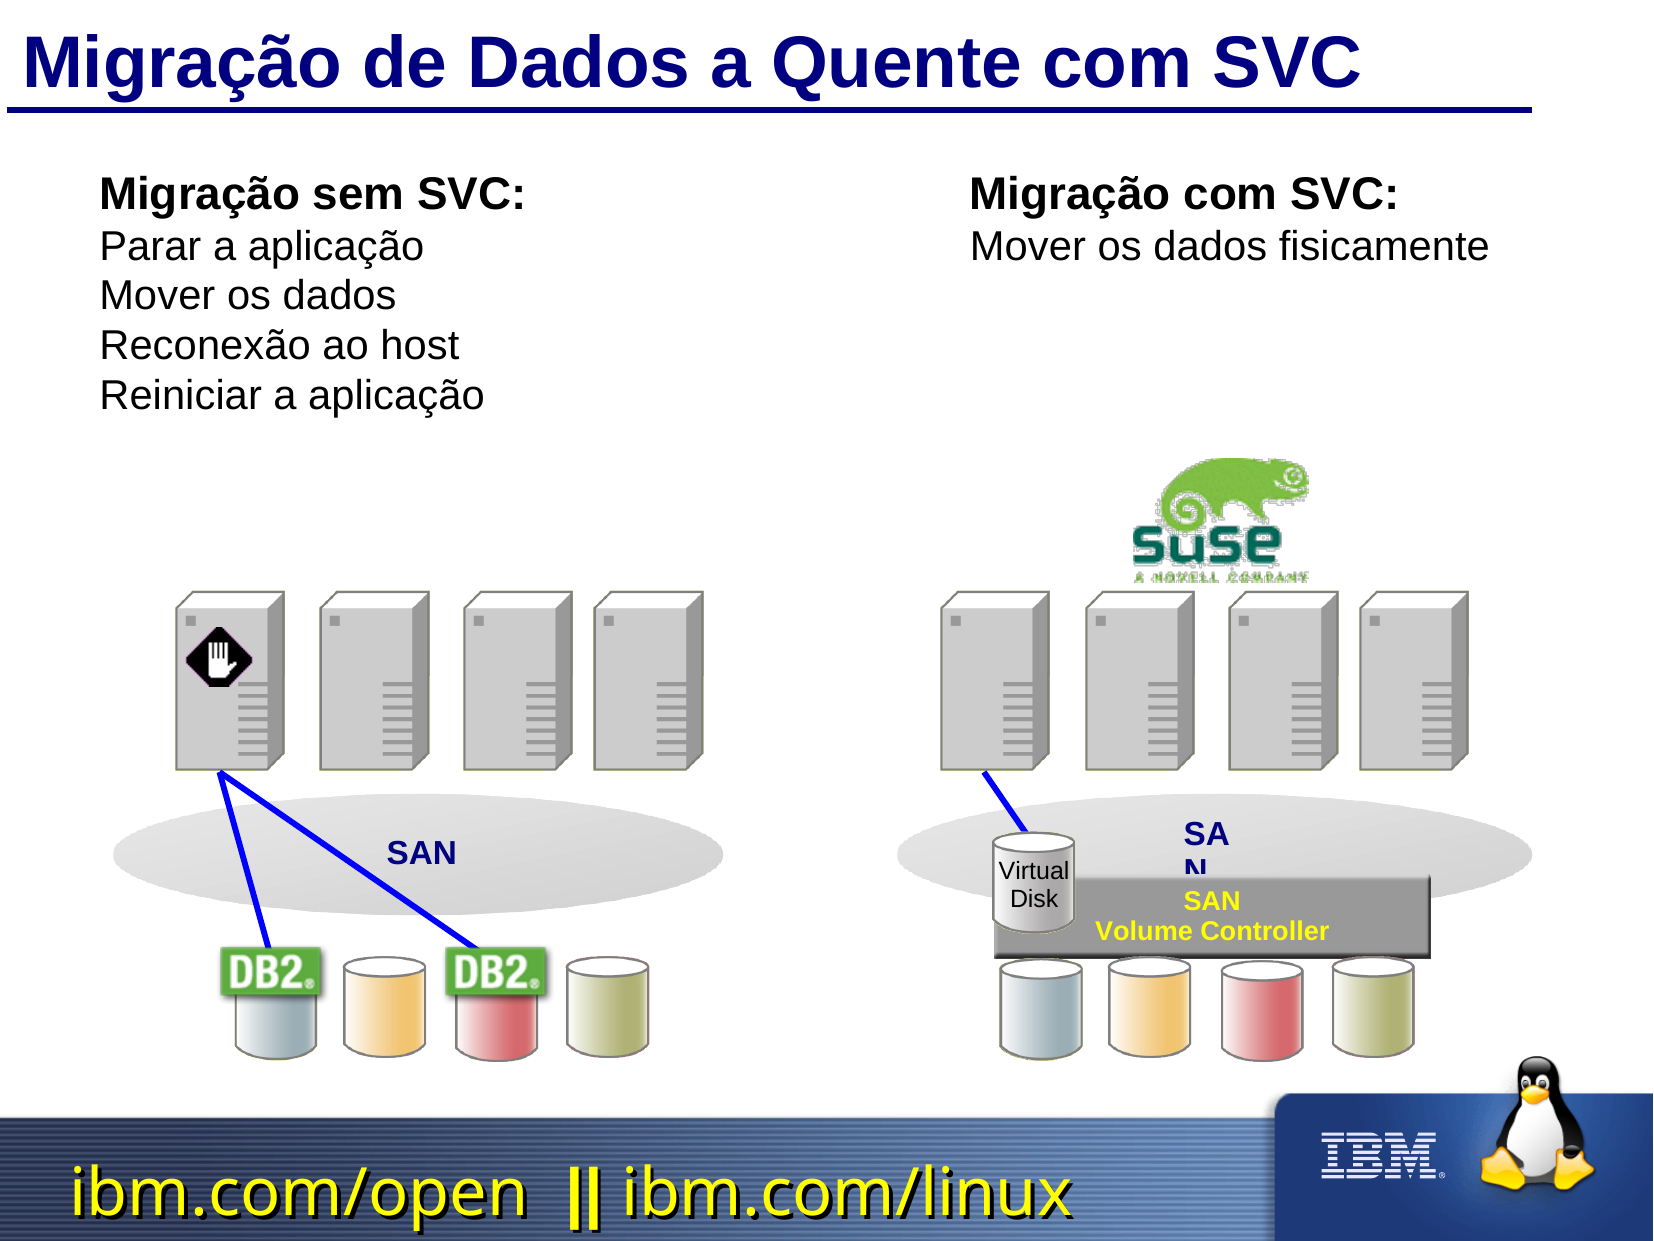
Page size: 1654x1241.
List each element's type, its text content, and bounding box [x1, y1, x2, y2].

picture [1356, 584, 1475, 773]
picture [0, 784, 1653, 1241]
picture [171, 584, 290, 773]
picture [937, 584, 1056, 773]
text_box SAN Volume Controller [1046, 878, 1378, 955]
picture [1081, 458, 1344, 773]
text_box Migração de Dados a Quente com SVC [22, 15, 1653, 128]
picture [590, 584, 709, 773]
picture [316, 584, 435, 773]
text_box SAN [1168, 807, 1268, 868]
text_box Migração sem SVC: Parar a aplicação Mover os dados Reconexão ao host Reiniciar a aplicação [99, 164, 530, 417]
text_box SAN [371, 826, 472, 880]
picture [113, 784, 731, 923]
text_box Migração com SVC: Mover os dados fisicamente [969, 164, 1535, 267]
text_box Virtual Disk [972, 849, 1097, 921]
picture [460, 584, 579, 773]
